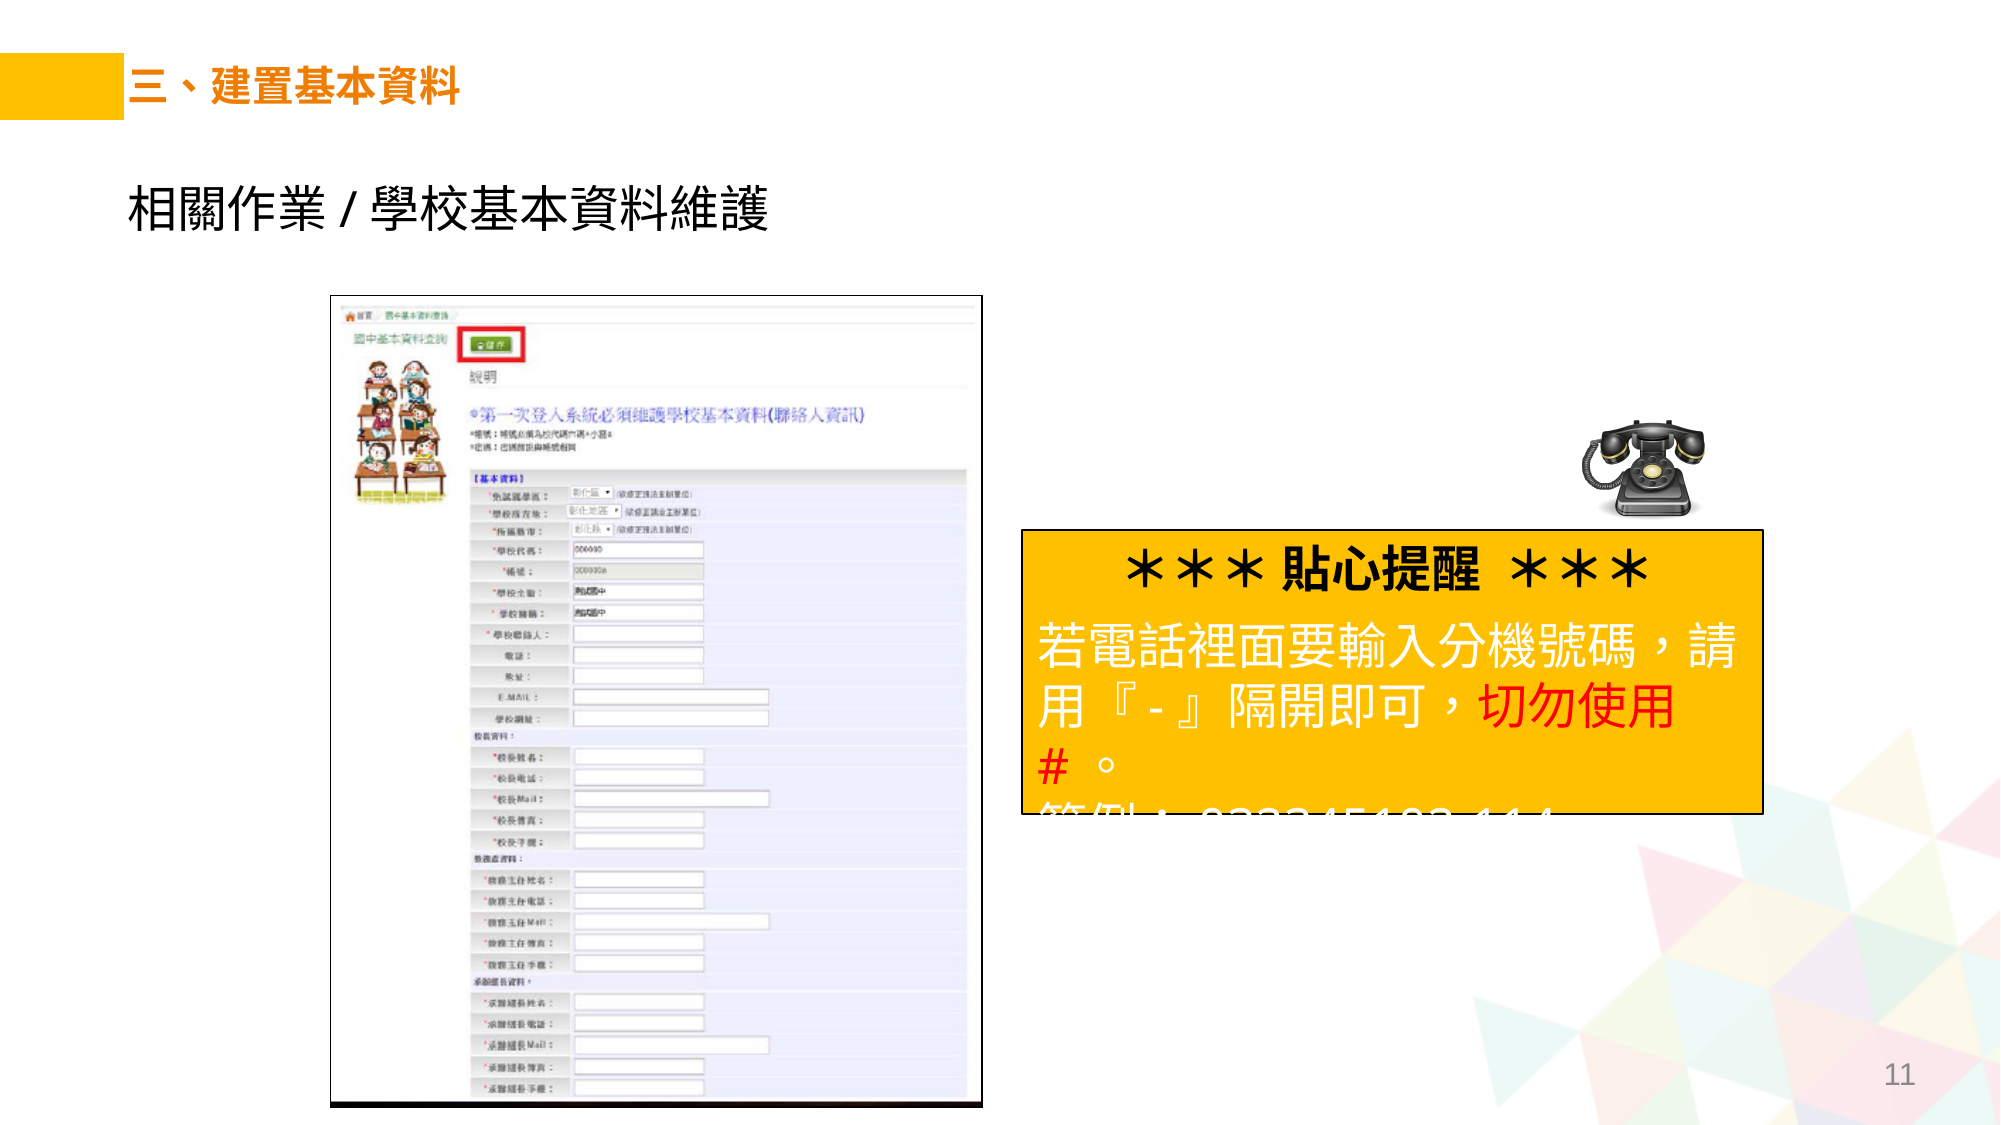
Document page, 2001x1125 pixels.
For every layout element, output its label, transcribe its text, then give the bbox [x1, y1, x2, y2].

text_box 相關作業/學校基本資料維護 [112, 169, 774, 246]
text_box [0, 53, 124, 120]
text_box 11 [1868, 1038, 1989, 1125]
picture [331, 296, 982, 1107]
text_box ＊＊＊ 貼心提醒 ＊＊＊ 若電話裡面要輸入分機號碼，請用『-』隔開即可，切勿使用#。 範例：032345102-114。 [1022, 530, 1763, 814]
picture [1580, 404, 1706, 531]
text_box 三、建置基本資料 [112, 52, 538, 119]
